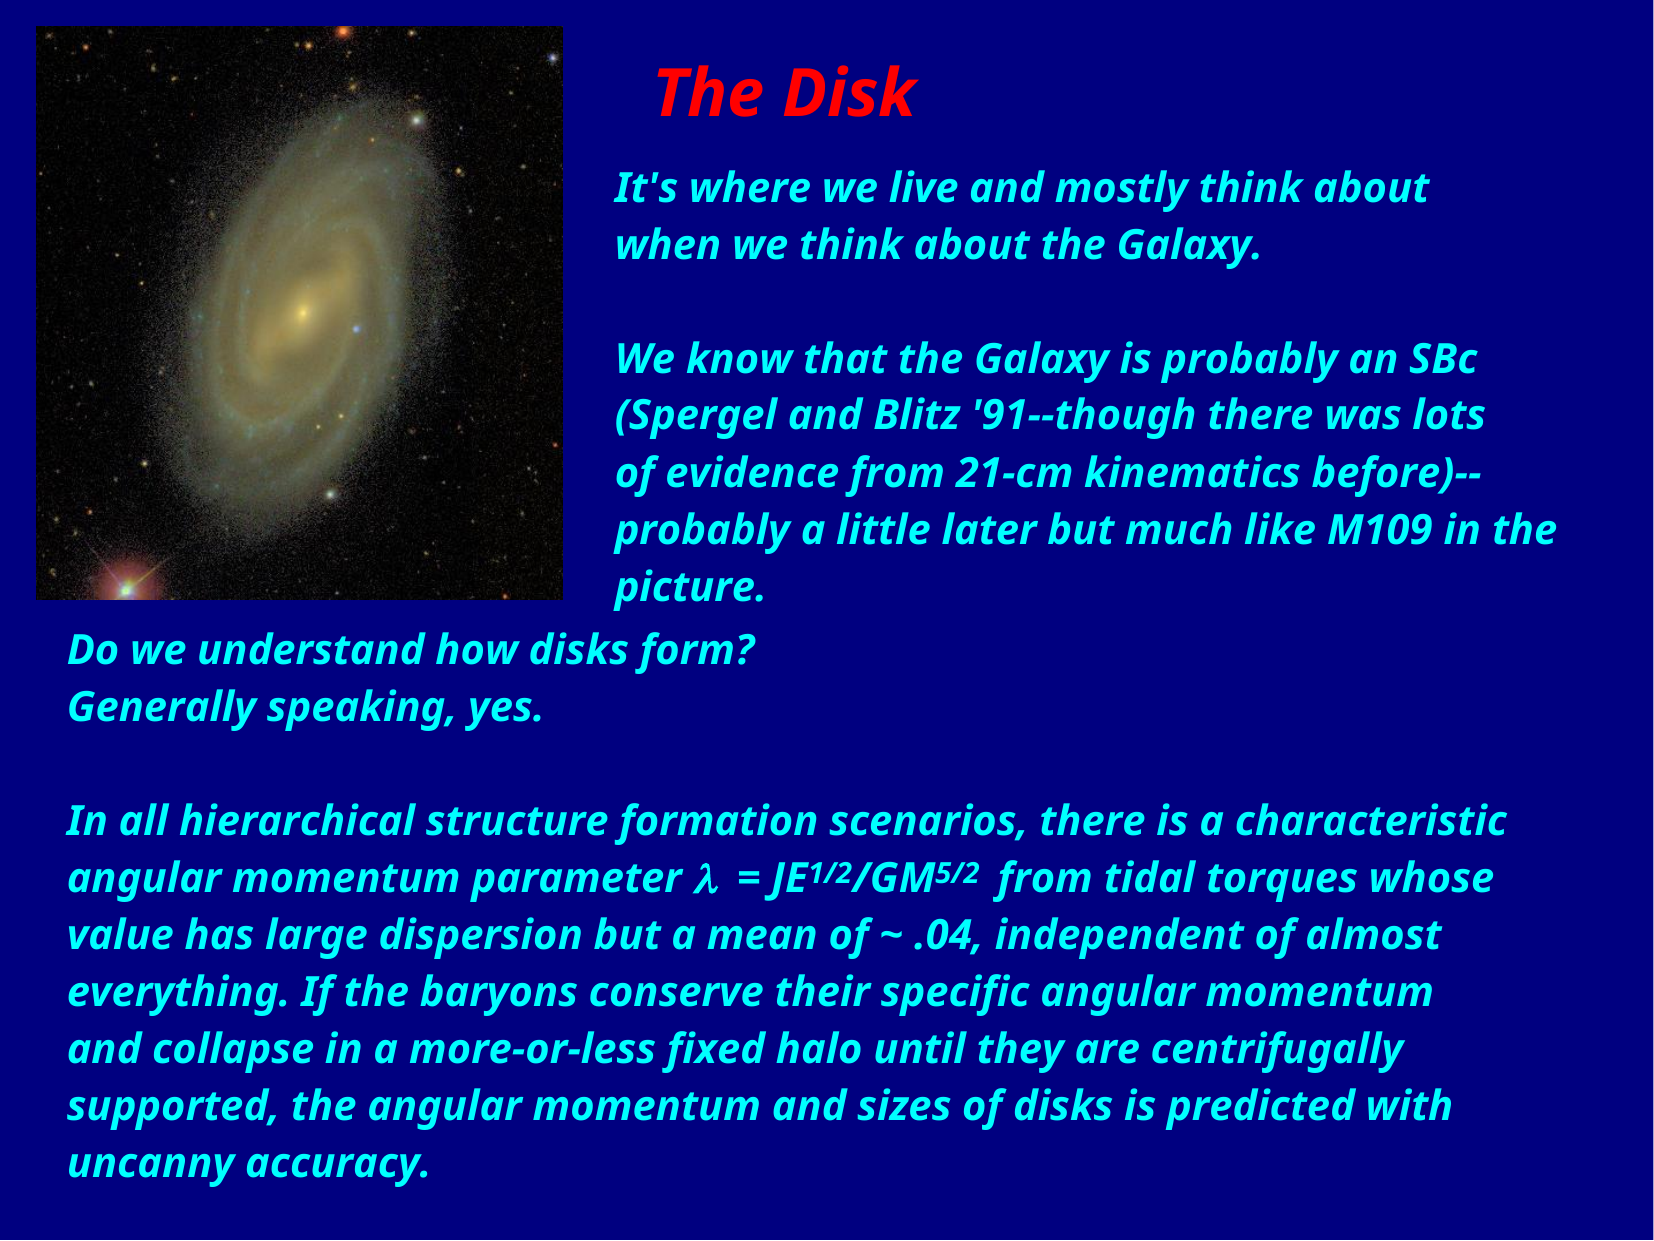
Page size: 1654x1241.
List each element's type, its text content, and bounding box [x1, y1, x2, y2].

text_box It's where we live and mostly think about when we think about the Galaxy. We know that the Galaxy is probably an SBc (Spergel and Blitz '91--though there was lots of evidence from 21-cm kinematics before)-- probably a little later but much like M109 in the picture. [600, 150, 1557, 575]
text_box The Disk [637, 37, 945, 135]
picture [36, 26, 563, 601]
text_box Do we understand how disks form? Generally speaking, yes. In all hierarchical structure formation scenarios, there is a characteristic angular momentum parameter l = JE1/2/GM5/2 from tidal torques whose value has large dispersion but a mean of ~ .04, independent of almost everything. If the baryons conserve their specific angular momentum and collapse in a more-or-less fixed halo until they are centrifugally supported, the angular momentum and sizes of disks is predicted with uncanny accuracy. But the devil is (or may be) in the details.... [52, 612, 1516, 1241]
